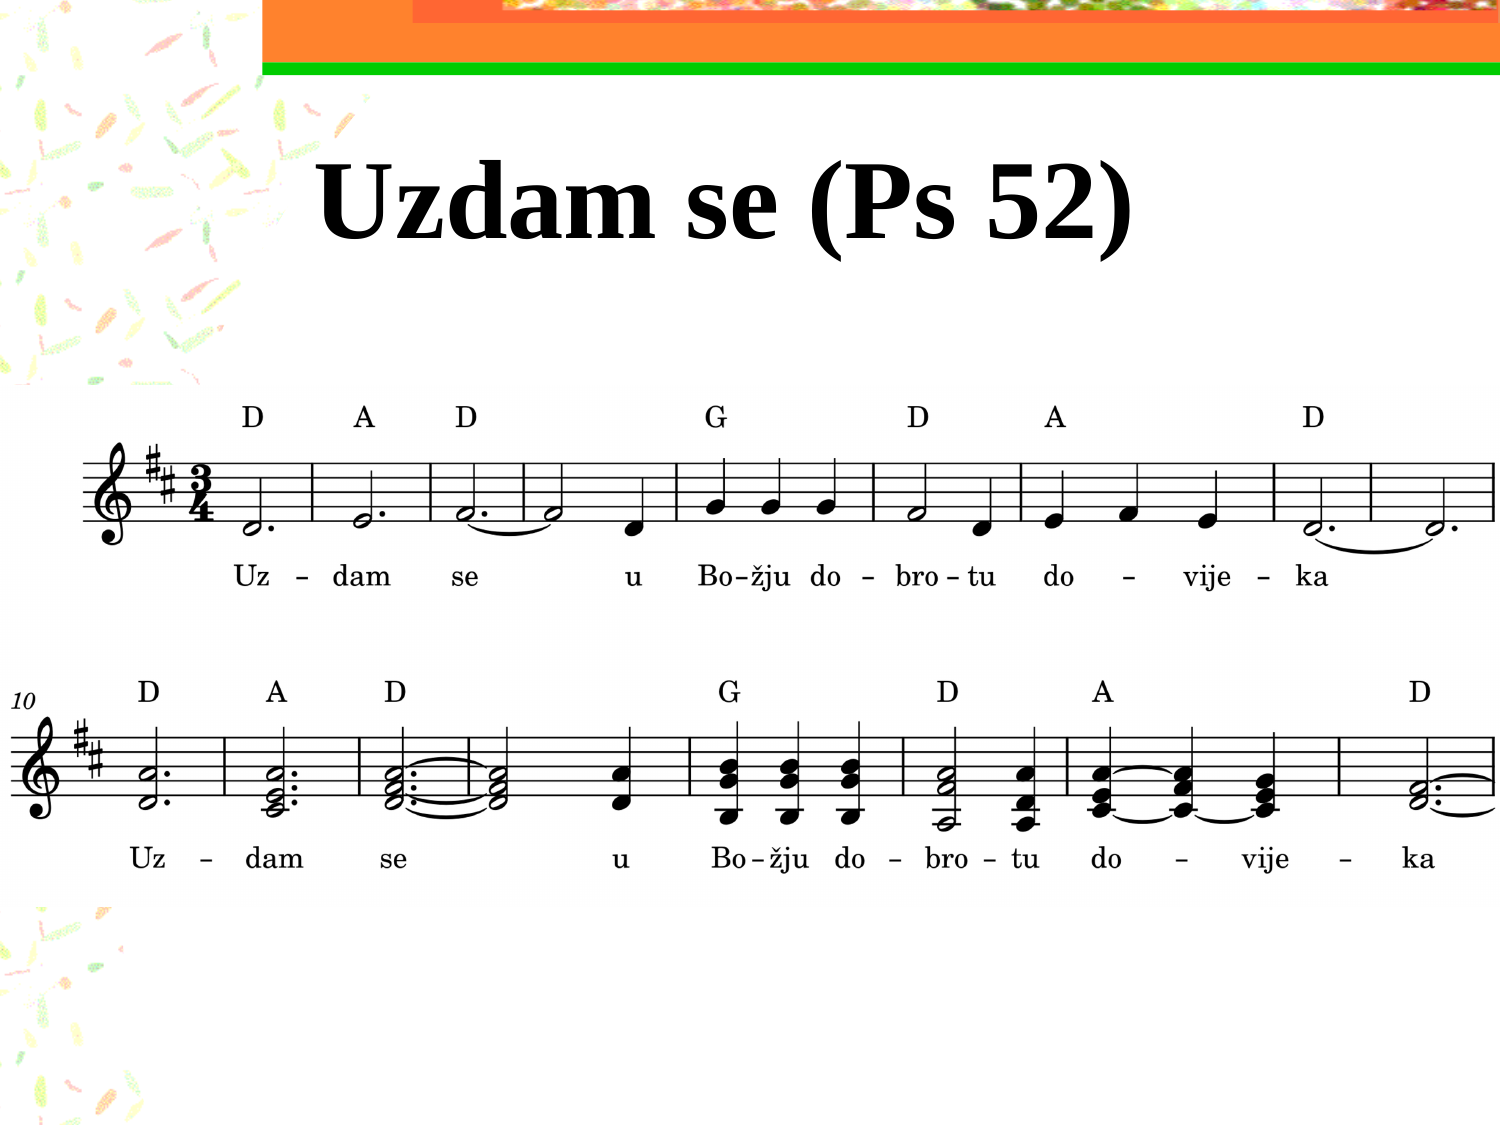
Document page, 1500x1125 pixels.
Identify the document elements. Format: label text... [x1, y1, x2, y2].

picture [0, 0, 1500, 1125]
picture [412, 0, 1500, 23]
title Uzdam se (Ps 52) [87, 99, 1363, 288]
